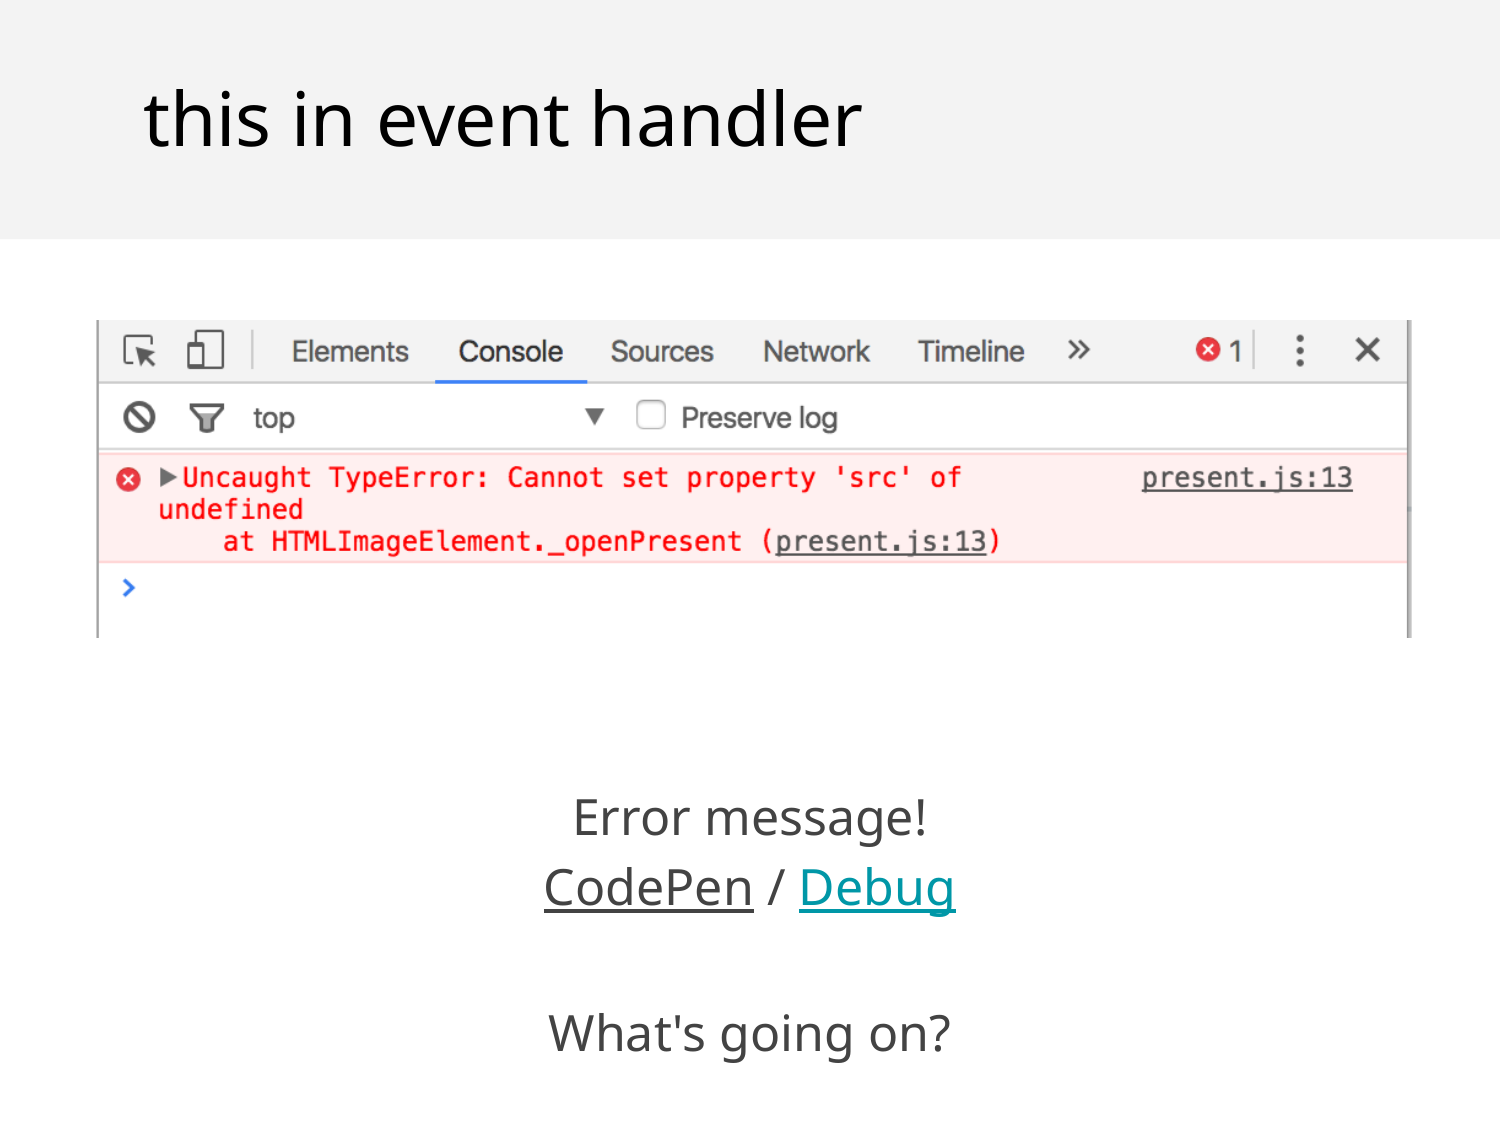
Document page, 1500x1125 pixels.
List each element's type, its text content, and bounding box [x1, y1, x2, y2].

picture [88, 320, 1412, 638]
list Error message! CodePen / Debug What's going on? [128, 761, 1372, 933]
title this in event handler [128, 56, 1372, 183]
